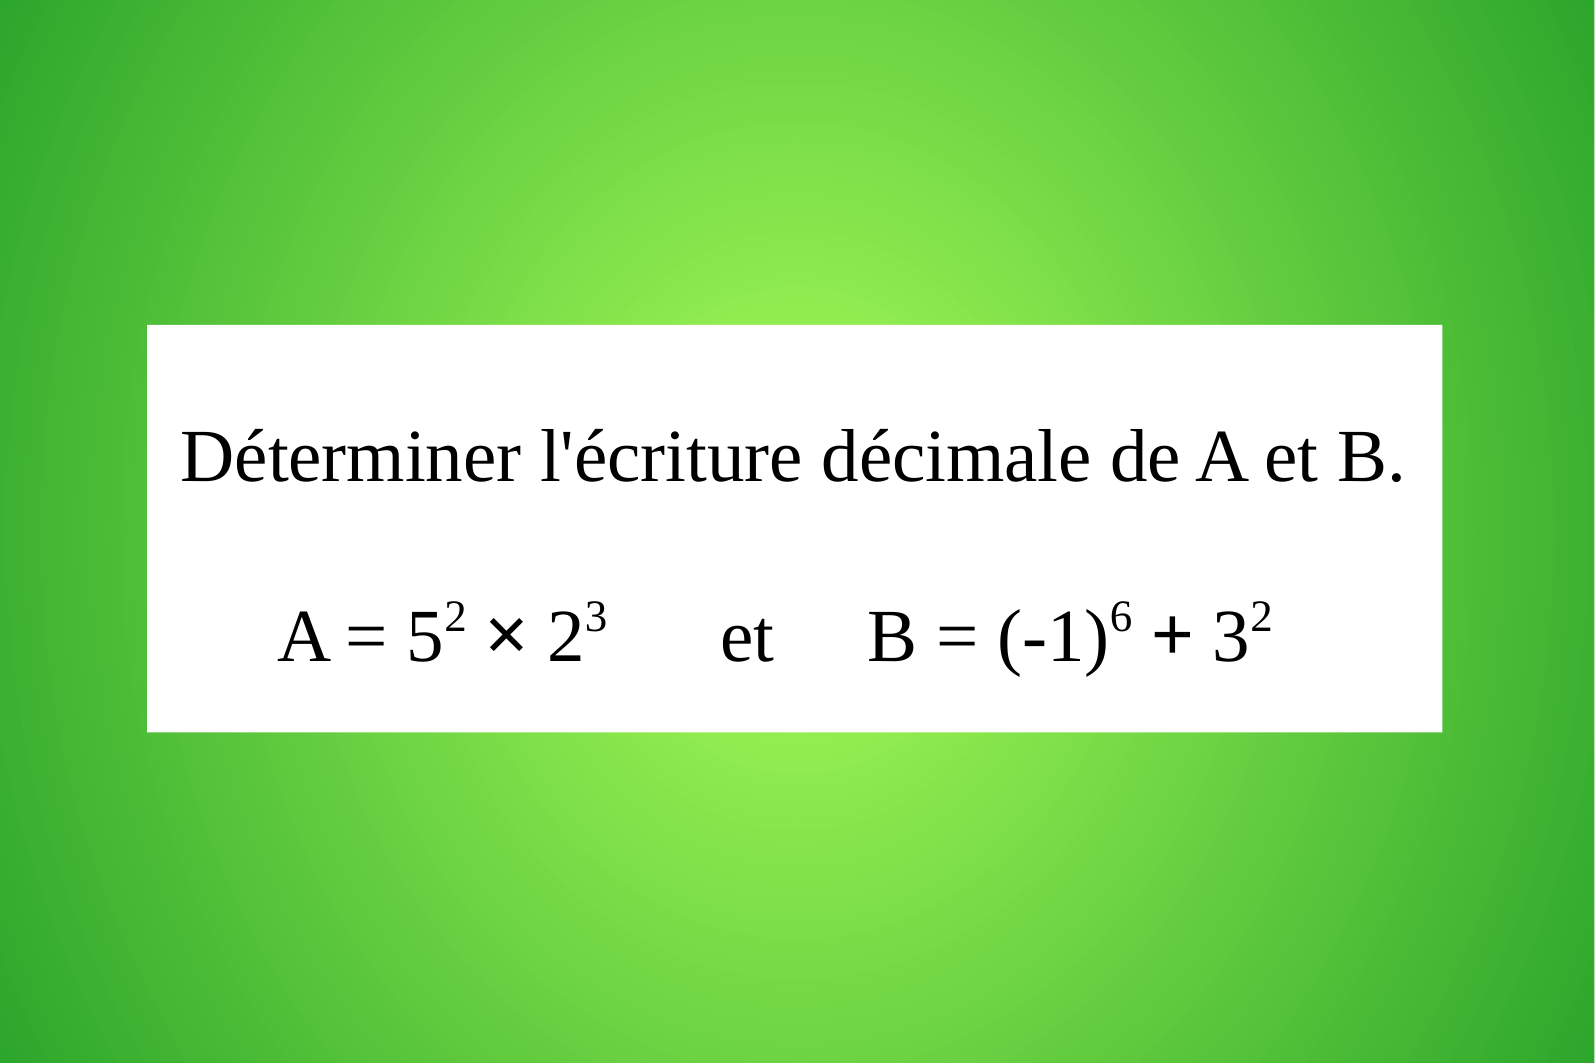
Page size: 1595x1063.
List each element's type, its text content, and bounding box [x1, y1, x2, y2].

picture [0, 0, 1595, 1063]
text_box Déterminer l'écriture décimale de A et B. A = 52 × 23 et B = (-1)6 + 32 [147, 324, 1443, 733]
